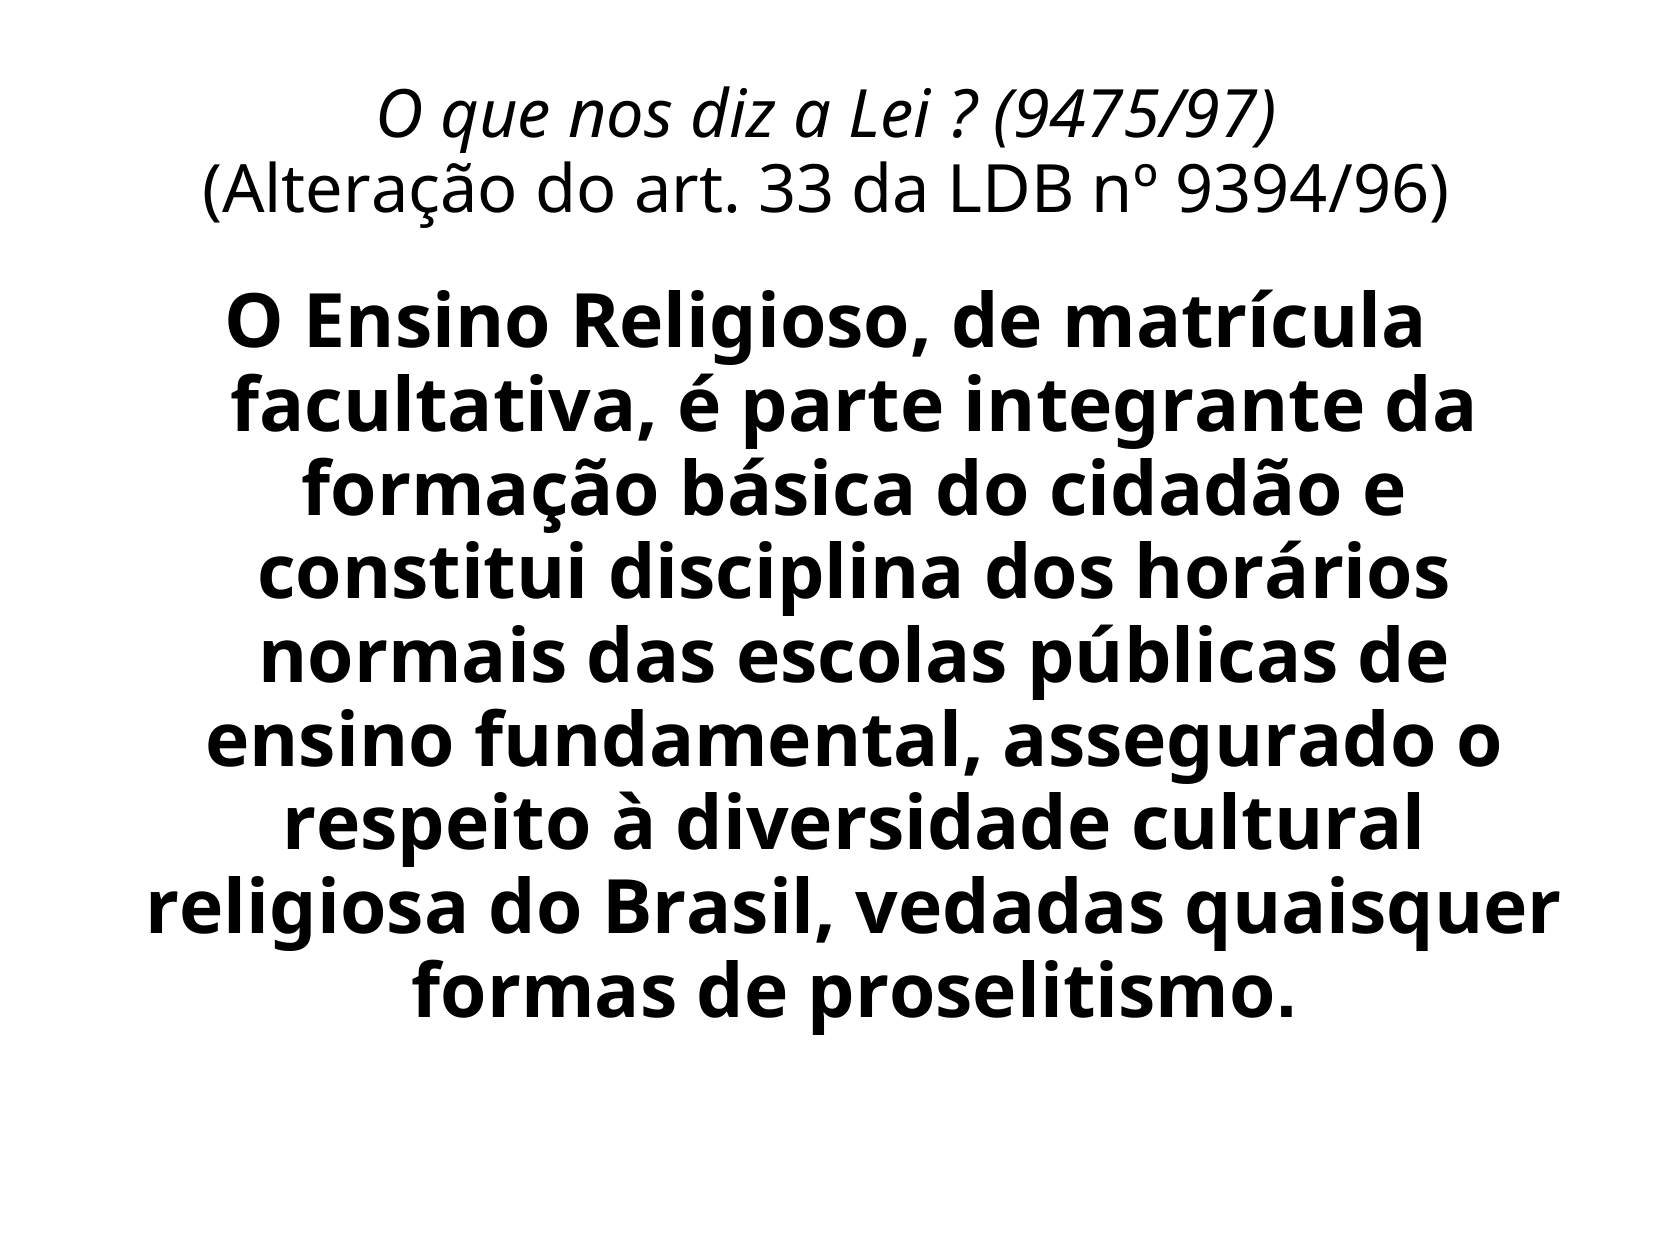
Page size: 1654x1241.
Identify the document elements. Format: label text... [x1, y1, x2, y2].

subtitle O Ensino Religioso, de matrícula facultativa, é parte integrante da formação básica do cidadão e constitui disciplina dos horários normais das escolas públicas de ensino fundamental, assegurado o respeito à diversidade cultural religiosa do Brasil, vedadas quaisquer formas de proselitismo. [82, 280, 1571, 1118]
title O que nos diz a Lei ? (9475/97) (Alteração do art. 33 da LDB nº 9394/96) [82, 56, 1571, 249]
